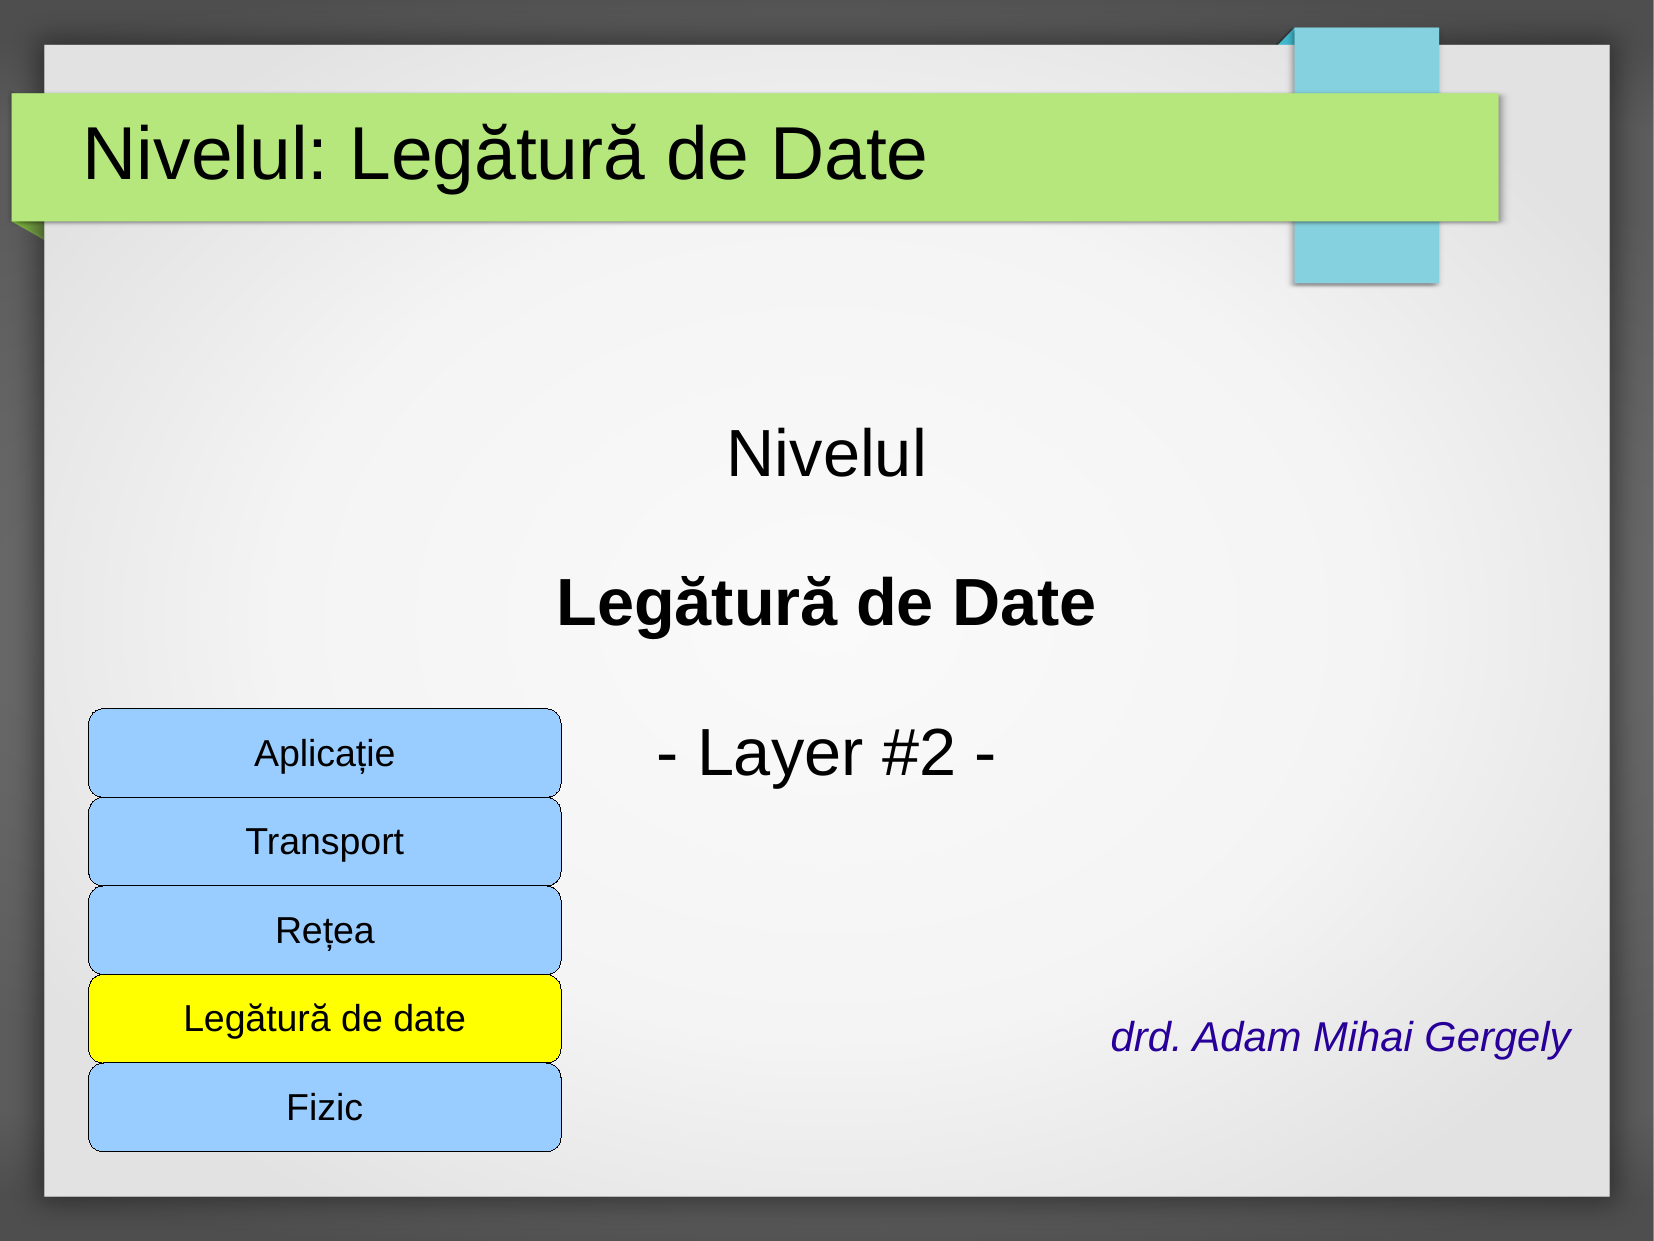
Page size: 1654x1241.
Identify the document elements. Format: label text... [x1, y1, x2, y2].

text_box Aplicație [88, 708, 562, 797]
text_box Rețea [88, 885, 562, 974]
text_box Legătură de date [88, 974, 562, 1063]
picture [0, 0, 1654, 1241]
subtitle Nivelul Legătură de Date - Layer #2 - drd. Adam Mihai Gergely [82, 295, 1571, 1182]
title Nivelul: Legătură de Date [82, 94, 1264, 213]
text_box Fizic [88, 1062, 562, 1152]
text_box Transport [88, 797, 562, 886]
